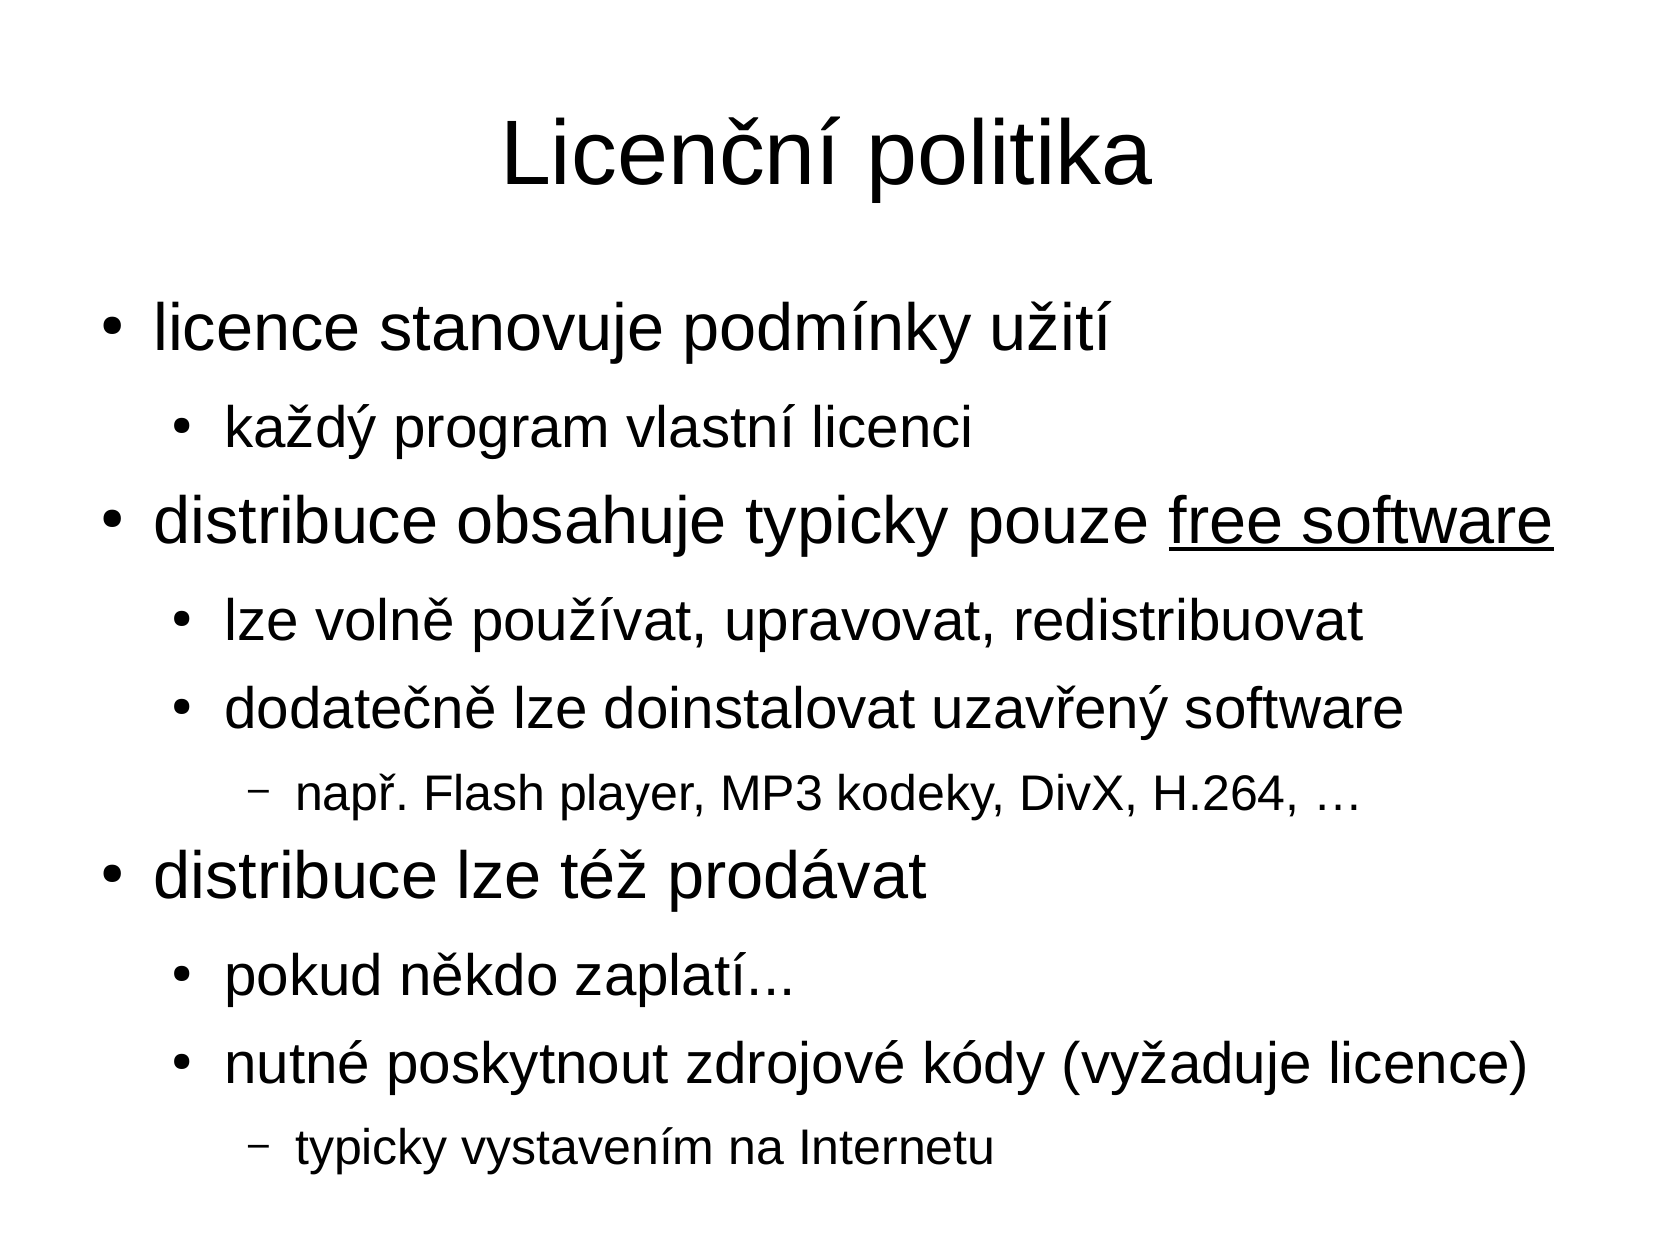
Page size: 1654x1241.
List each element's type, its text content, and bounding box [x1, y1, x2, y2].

list licence stanovuje podmínky užití každý program vlastní licenci distribuce obsahuje typicky pouze free software lze volně používat, upravovat, redistribuovat dodatečně lze doinstalovat uzavřený software např. Flash player, MP3 kodeky, DivX, H.264, … distribuce lze též prodávat pokud někdo zaplatí... nutné poskytnout zdrojové kódy (vyžaduje licence) typicky vystavením na Internetu [82, 290, 1571, 1175]
title Licenční politika [82, 56, 1571, 250]
